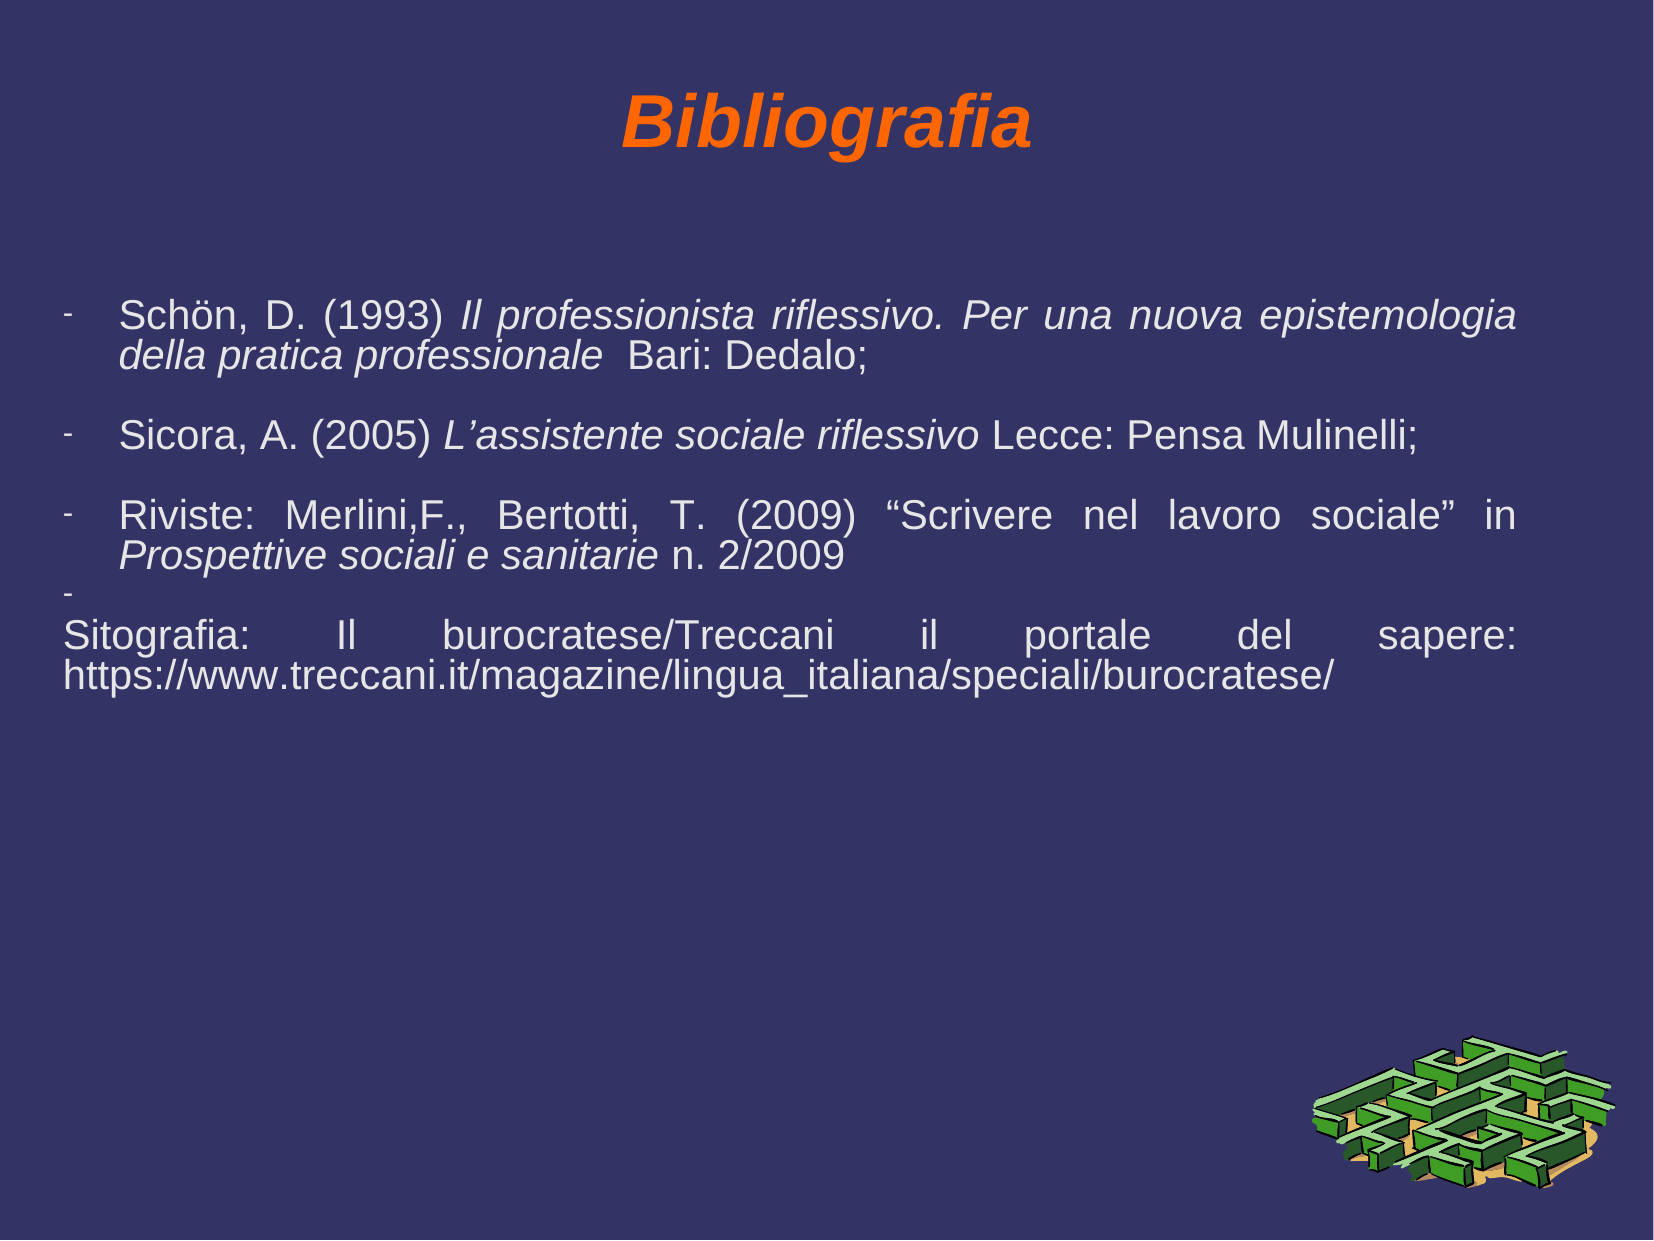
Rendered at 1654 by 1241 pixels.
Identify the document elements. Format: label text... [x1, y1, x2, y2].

text_box Bibliografia [121, 19, 1535, 199]
text_box Schön, D. (1993) Il professionista riflessivo. Per una nuova epistemologia della pratica professionale Bari: Dedalo; Sicora, A. (2005) L’assistente sociale riflessivo Lecce: Pensa Mulinelli; Riviste: Merlini,F., Bertotti, T. (2009) “Scrivere nel lavoro sociale” in Prospettive sociali e sanitarie n. 2/2009 Sitografia: Il burocratese/Treccani il portale del sapere: https://www.treccani.it/magazine/lingua_italiana/speciali/burocratese/ [46, 199, 1535, 1087]
